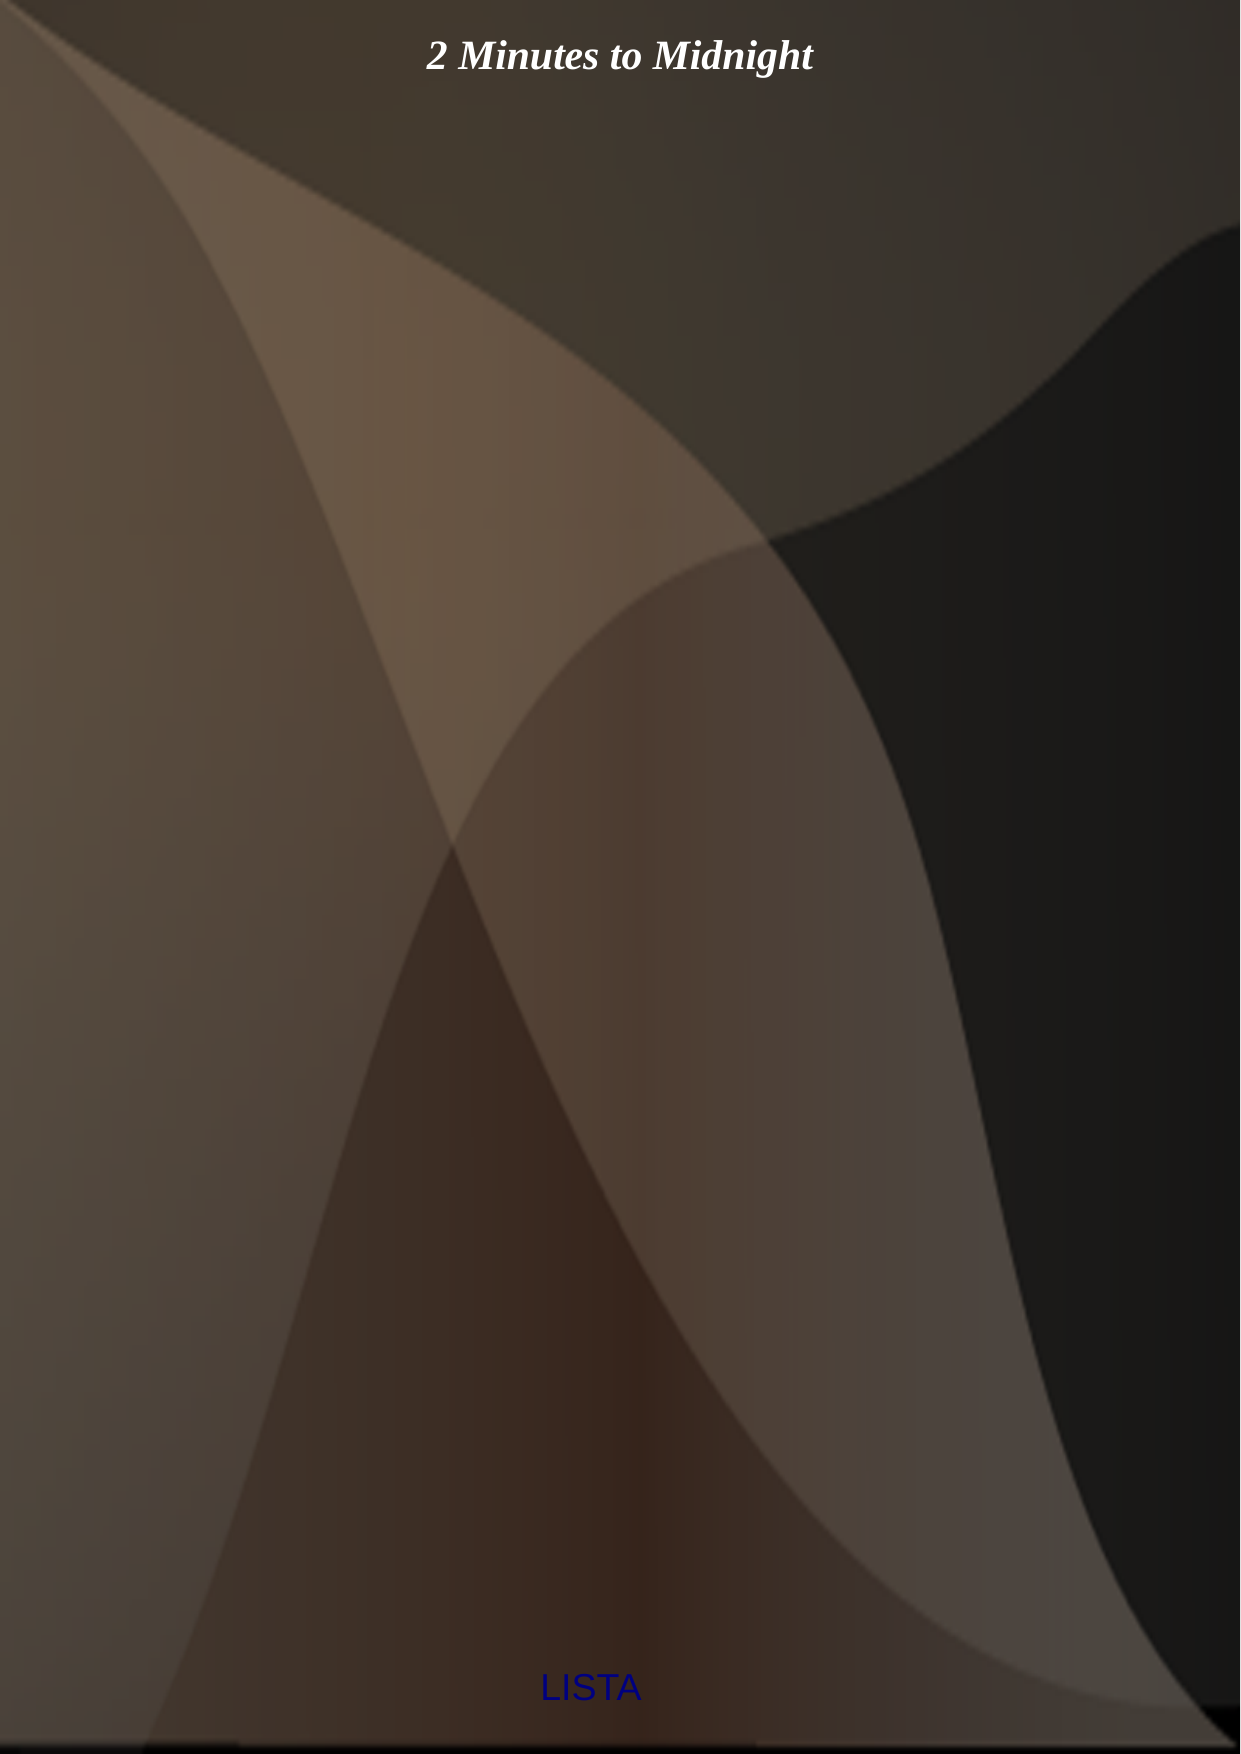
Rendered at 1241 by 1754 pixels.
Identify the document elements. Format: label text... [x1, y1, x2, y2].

picture [0, 0, 1241, 1754]
text_box LISTA [525, 1659, 657, 1717]
title 2 Minutes to Midnight [88, 23, 1152, 88]
